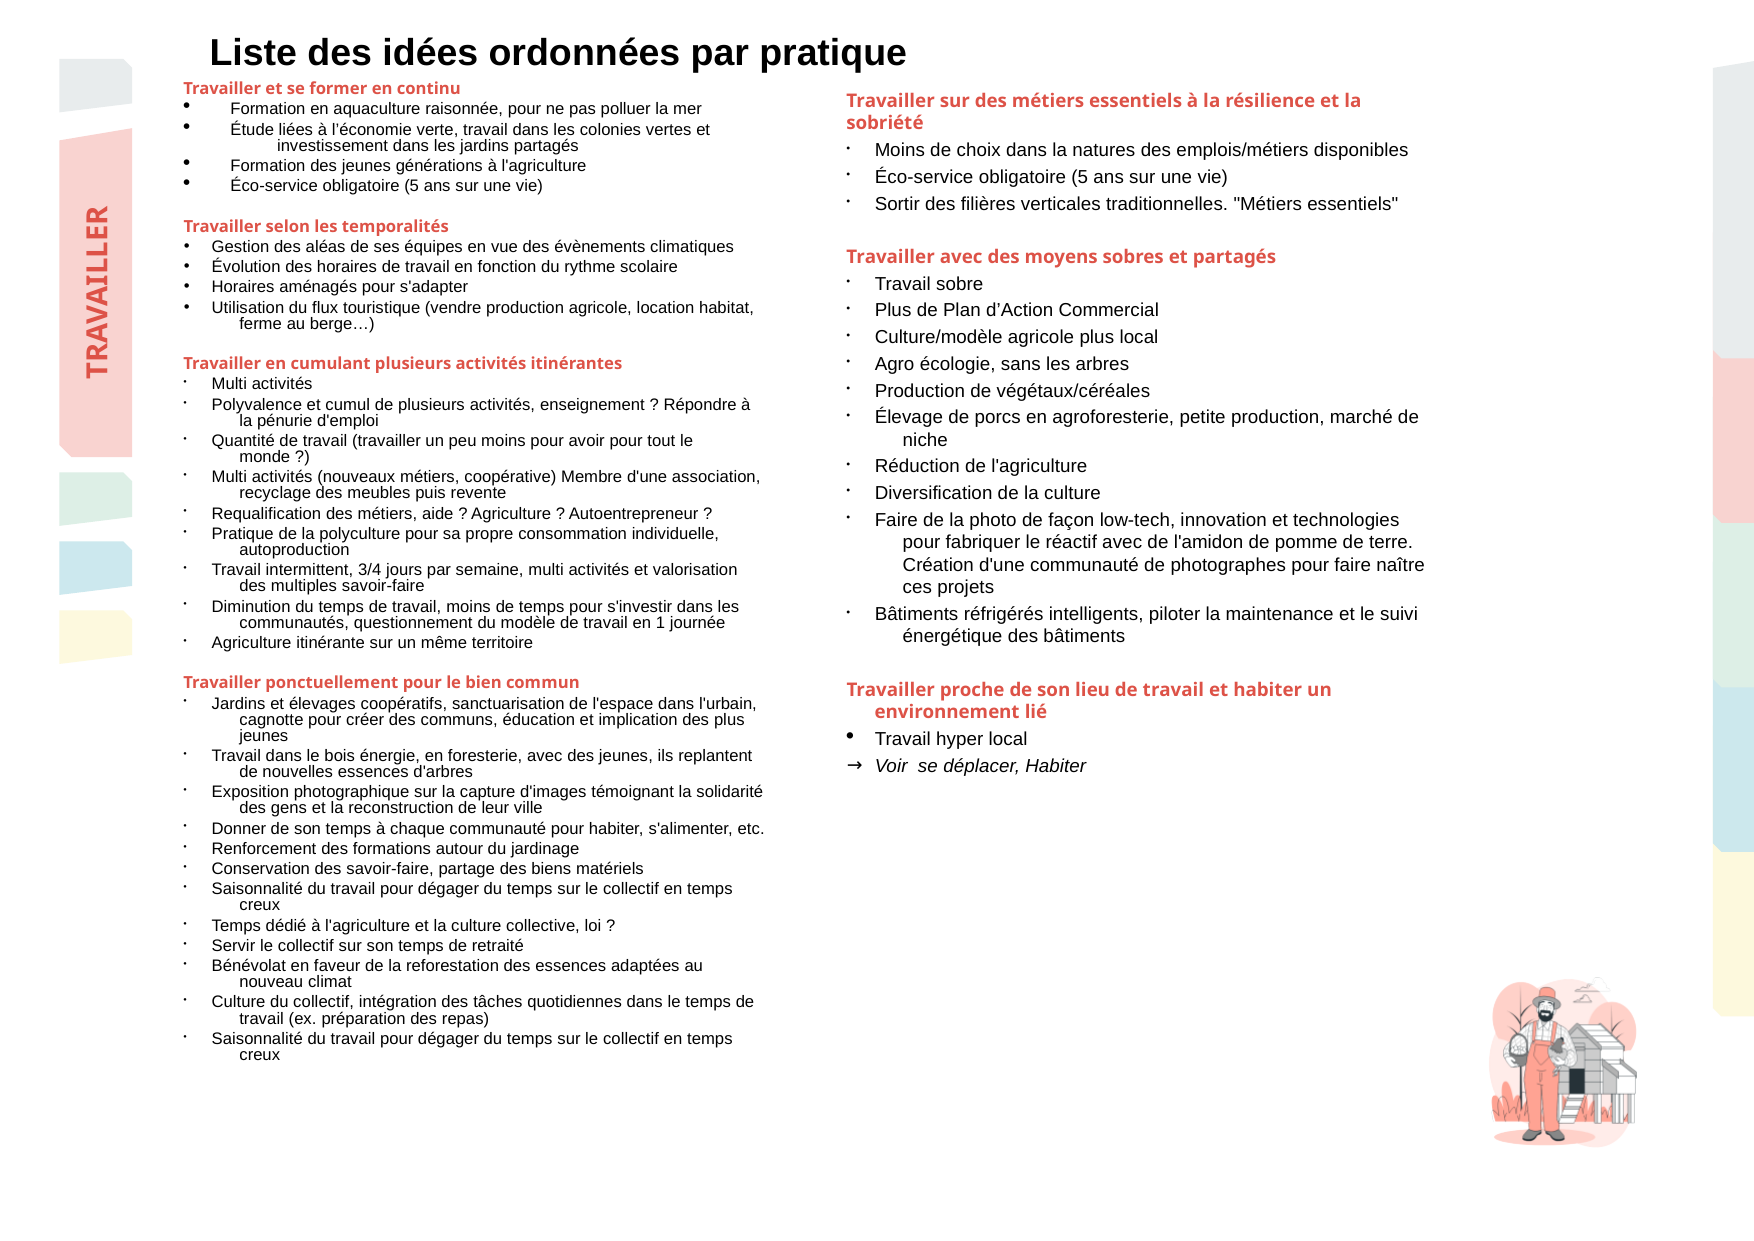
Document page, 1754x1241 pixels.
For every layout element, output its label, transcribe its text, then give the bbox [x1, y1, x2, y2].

picture [1480, 958, 1644, 1158]
text_box [59, 541, 133, 595]
text_box Travailler sur des métiers essentiels à la résilience et la sobriété Moins de choix dans la natures des emplois/métiers disponibles Éco-service obligatoire (5 ans sur une vie) Sortir des filières verticales traditionnelles. "Métiers essentiels" Travailler avec des moyens sobres et partagés Travail sobre Plus de Plan d’Action Commercial Culture/modèle agricole plus local Agro écologie, sans les arbres Production de végétaux/céréales Élevage de porcs en agroforesterie, petite production, marché de niche Réduction de l'agriculture Diversification de la culture Faire de la photo de façon low-tech, innovation et technologies pour fabriquer le réactif avec de l'amidon de pomme de terre. Création d'une communauté de photographes pour faire naître ces projets Bâtiments réfrigérés intelligents, piloter la maintenance et le suivi énergétique des bâtiments Travailler proche de son lieu de travail et habiter un environnement lié Travail hyper local Voir se déplacer, Habiter [832, 81, 1446, 1119]
text_box [59, 58, 133, 113]
text_box [1712, 61, 1754, 1017]
text_box [59, 610, 133, 664]
text_box Liste des idées ordonnées par pratique [195, 21, 992, 78]
text_box [59, 472, 133, 526]
text_box TRAVAILLER [59, 128, 133, 458]
text_box Travailler et se former en continu Formation en aquaculture raisonnée, pour ne pas polluer la mer Étude liées à l’économie verte, travail dans les colonies vertes et investissement dans les jardins partagés Formation des jeunes générations à l'agriculture Éco-service obligatoire (5 ans sur une vie) Travailler selon les temporalités Gestion des aléas de ses équipes en vue des évènements climatiques Évolution des horaires de travail en fonction du rythme scolaire Horaires aménagés pour s'adapter Utilisation du flux touristique (vendre production agricole, location habitat, ferme au berge…) Travailler en cumulant plusieurs activités itinérantes Multi activités Polyvalence et cumul de plusieurs activités, enseignement ? Répondre à la pénurie d'emploi Quantité de travail (travailler un peu moins pour avoir pour tout le monde ?) Multi activités (nouveaux métiers, coopérative) Membre d'une association, recyclage des meubles puis revente Requalification des métiers, aide ? Agriculture ? Autoentrepreneur ? Pratique de la polyculture pour sa propre consommation individuelle, autoproduction Travail intermittent, 3/4 jours par semaine, multi activités et valorisation des multiples savoir-faire Diminution du temps de travail, moins de temps pour s'investir dans les communautés, questionnement du modèle de travail en 1 journée Agriculture itinérante sur un même territoire Travailler ponctuellement pour le bien commun Jardins et élevages coopératifs, sanctuarisation de l'espace dans l'urbain, cagnotte pour créer des communs, éducation et implication des plus jeunes Travail dans le bois énergie, en foresterie, avec des jeunes, ils replantent de nouvelles essences d'arbres Exposition photographique sur la capture d'images témoignant la solidarité des gens et la reconstruction de leur ville Donner de son temps à chaque communauté pour habiter, s'alimenter, etc. Renforcement des formations autour du jardinage Conservation des savoir-faire, partage des biens matériels Saisonnalité du travail pour dégager du temps sur le collectif en temps creux Temps dédié à l'agriculture et la culture collective, loi ? Servir le collectif sur son temps de retraité Bénévolat en faveur de la reforestation des essences adaptées au nouveau climat Culture du collectif, intégration des tâches quotidiennes dans le temps de travail (ex. préparation des repas) Saisonnalité du travail pour dégager du temps sur le collectif en temps creux [168, 74, 783, 1112]
